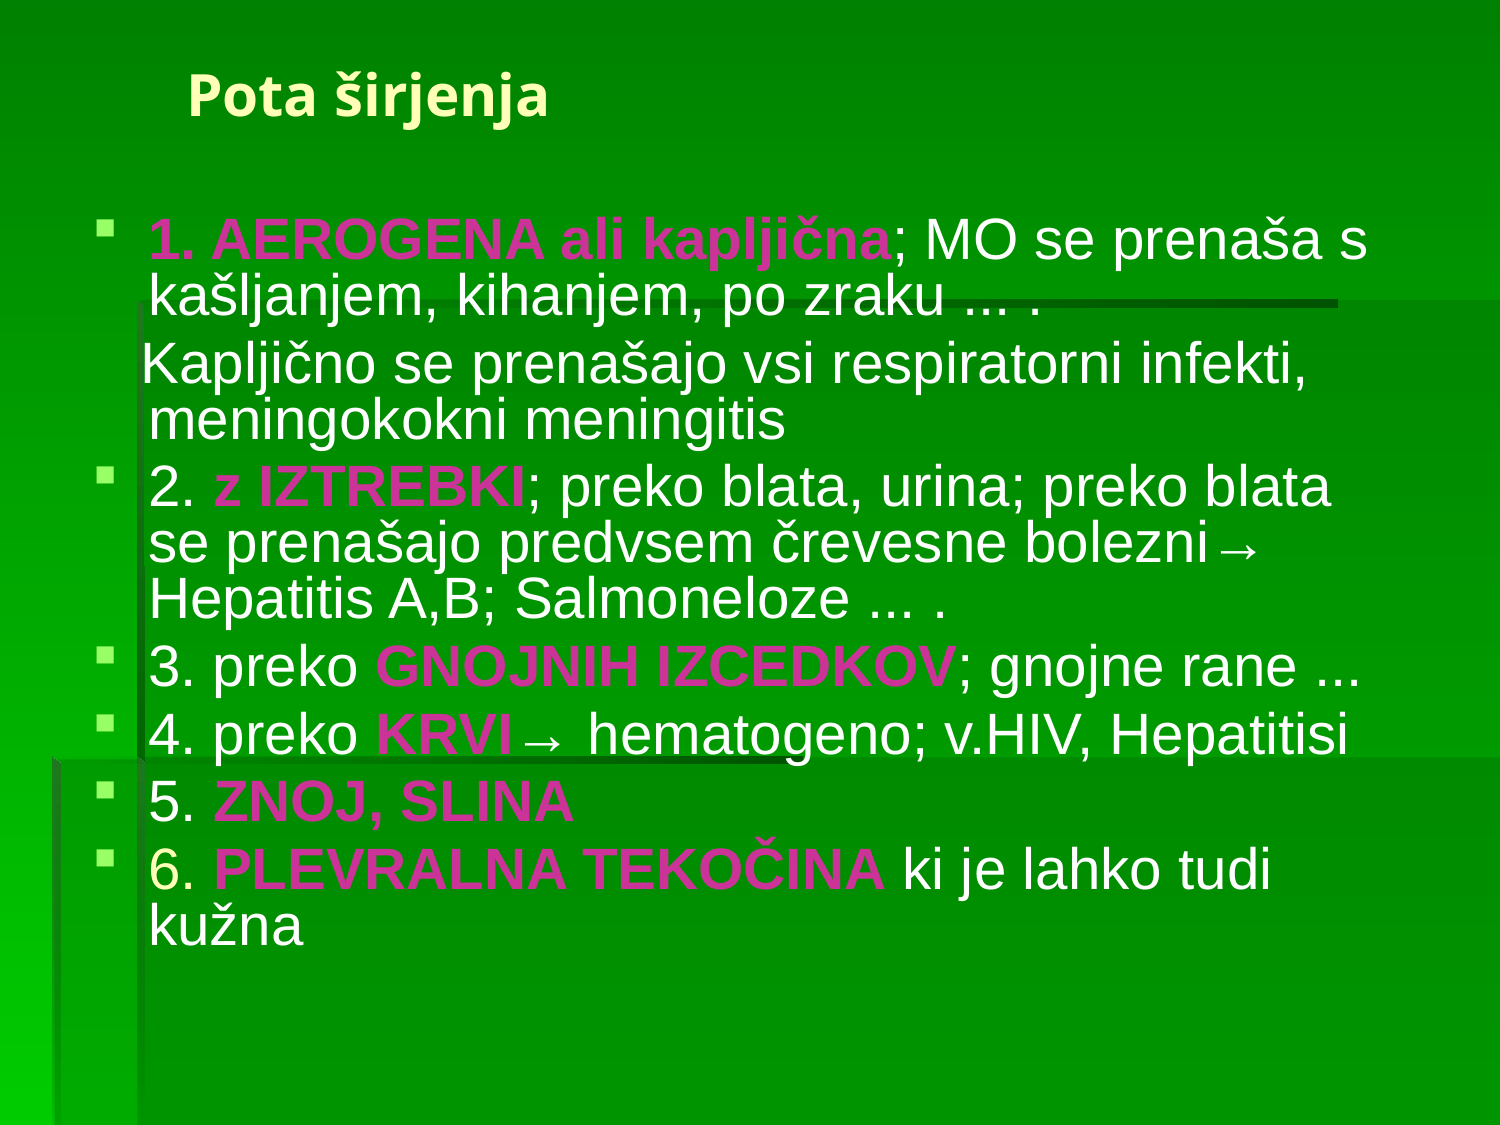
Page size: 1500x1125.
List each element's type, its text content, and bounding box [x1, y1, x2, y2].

title Pota širjenja [171, 40, 1451, 126]
list 1. AEROGENA ali kapljična; MO se prenaša s kašljanjem, kihanjem, po zraku ... . Kapljično se prenašajo vsi respiratorni infekti, meningokokni meningitis 2. z IZTREBKI; preko blata, urina; preko blata se prenašajo predvsem črevesne bolezni→ Hepatitis A,B; Salmoneloze ... . 3. preko GNOJNIH IZCEDKOV; gnojne rane ... 4. preko KRVI→ hematogeno; v.HIV, Hepatitisi 5. ZNOJ, SLINA 6. PLEVRALNA TEKOČINA ki je lahko tudi kužna [76, 125, 1424, 1024]
